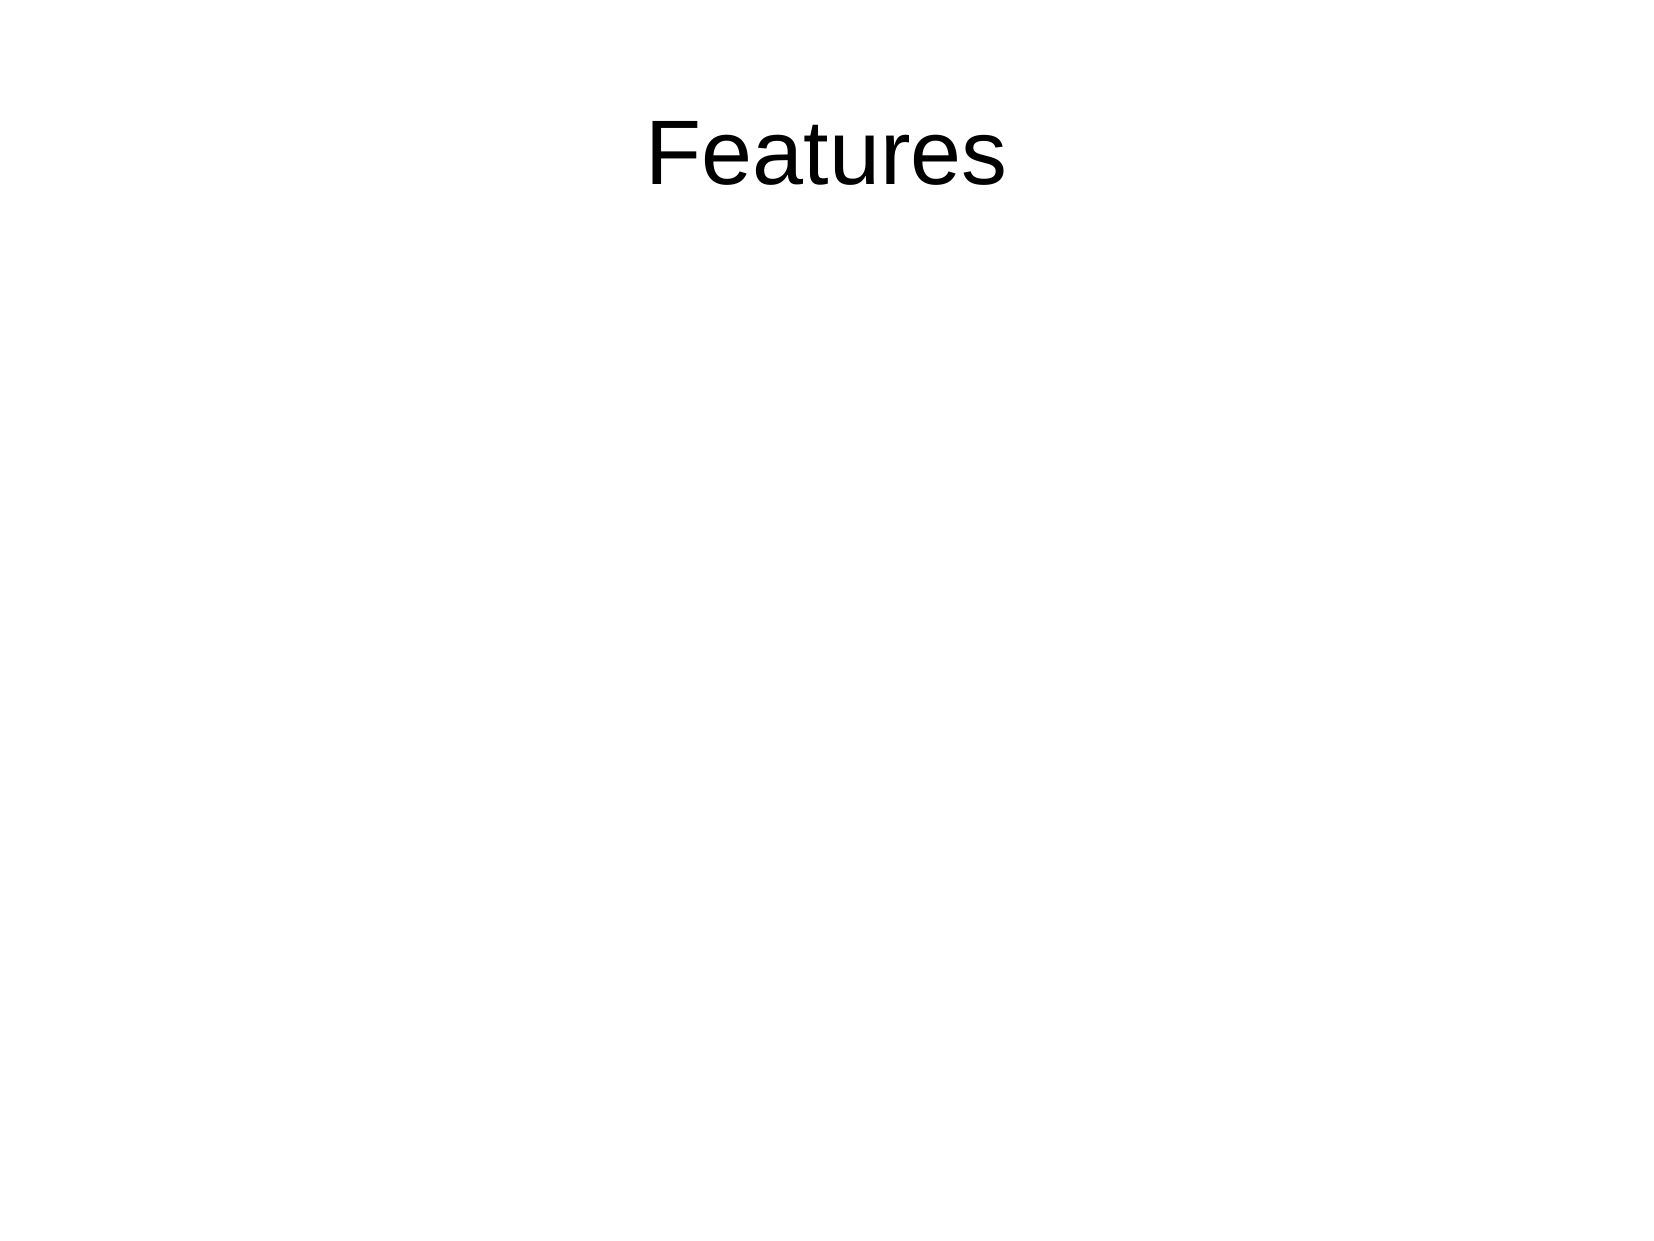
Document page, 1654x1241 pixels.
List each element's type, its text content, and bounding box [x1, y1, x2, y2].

title Features [82, 49, 1571, 257]
